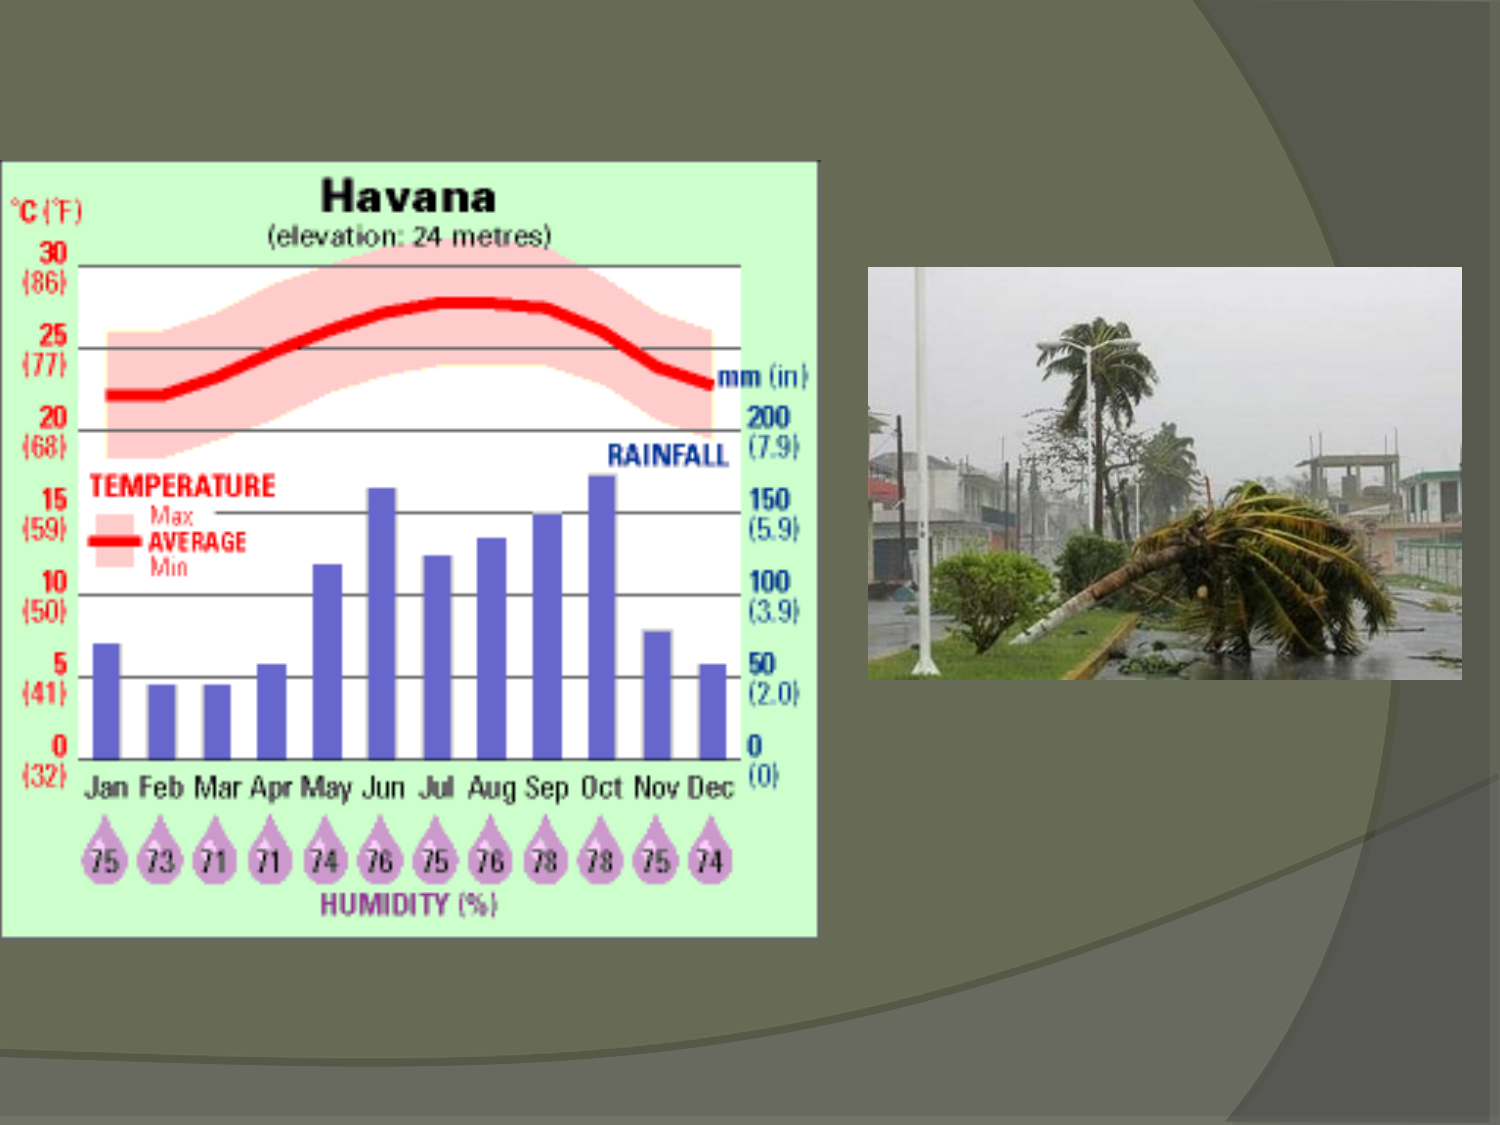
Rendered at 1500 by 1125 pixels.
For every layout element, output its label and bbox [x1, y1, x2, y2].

picture [868, 267, 1462, 680]
picture [0, 160, 821, 941]
